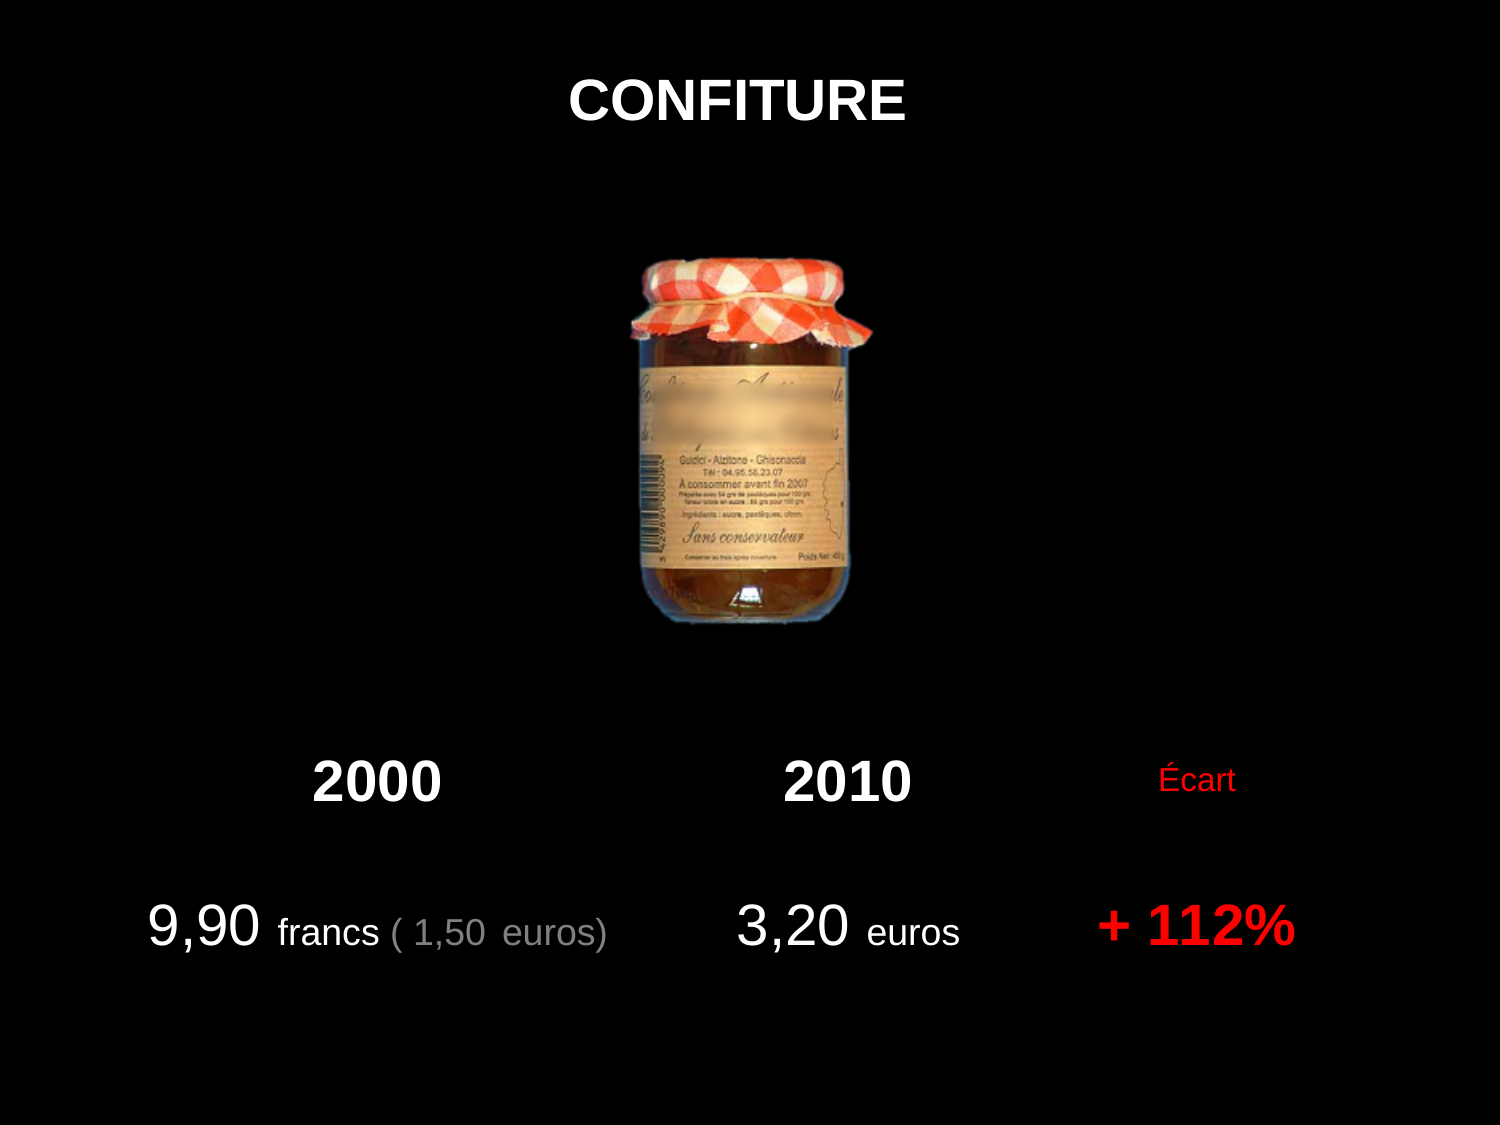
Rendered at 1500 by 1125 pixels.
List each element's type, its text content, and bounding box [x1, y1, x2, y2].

table_header 2010 [632, 735, 1065, 821]
table_cell 9,90 francs ( 1,50 euros) [124, 821, 632, 1023]
picture [616, 222, 884, 646]
table_cell 3,20 euros [632, 821, 1065, 1023]
table_cell + 112% [1065, 821, 1329, 1023]
table_header 2000 [124, 735, 632, 821]
text_box CONFITURE [419, 54, 1058, 141]
table_header Écart [1065, 735, 1329, 821]
